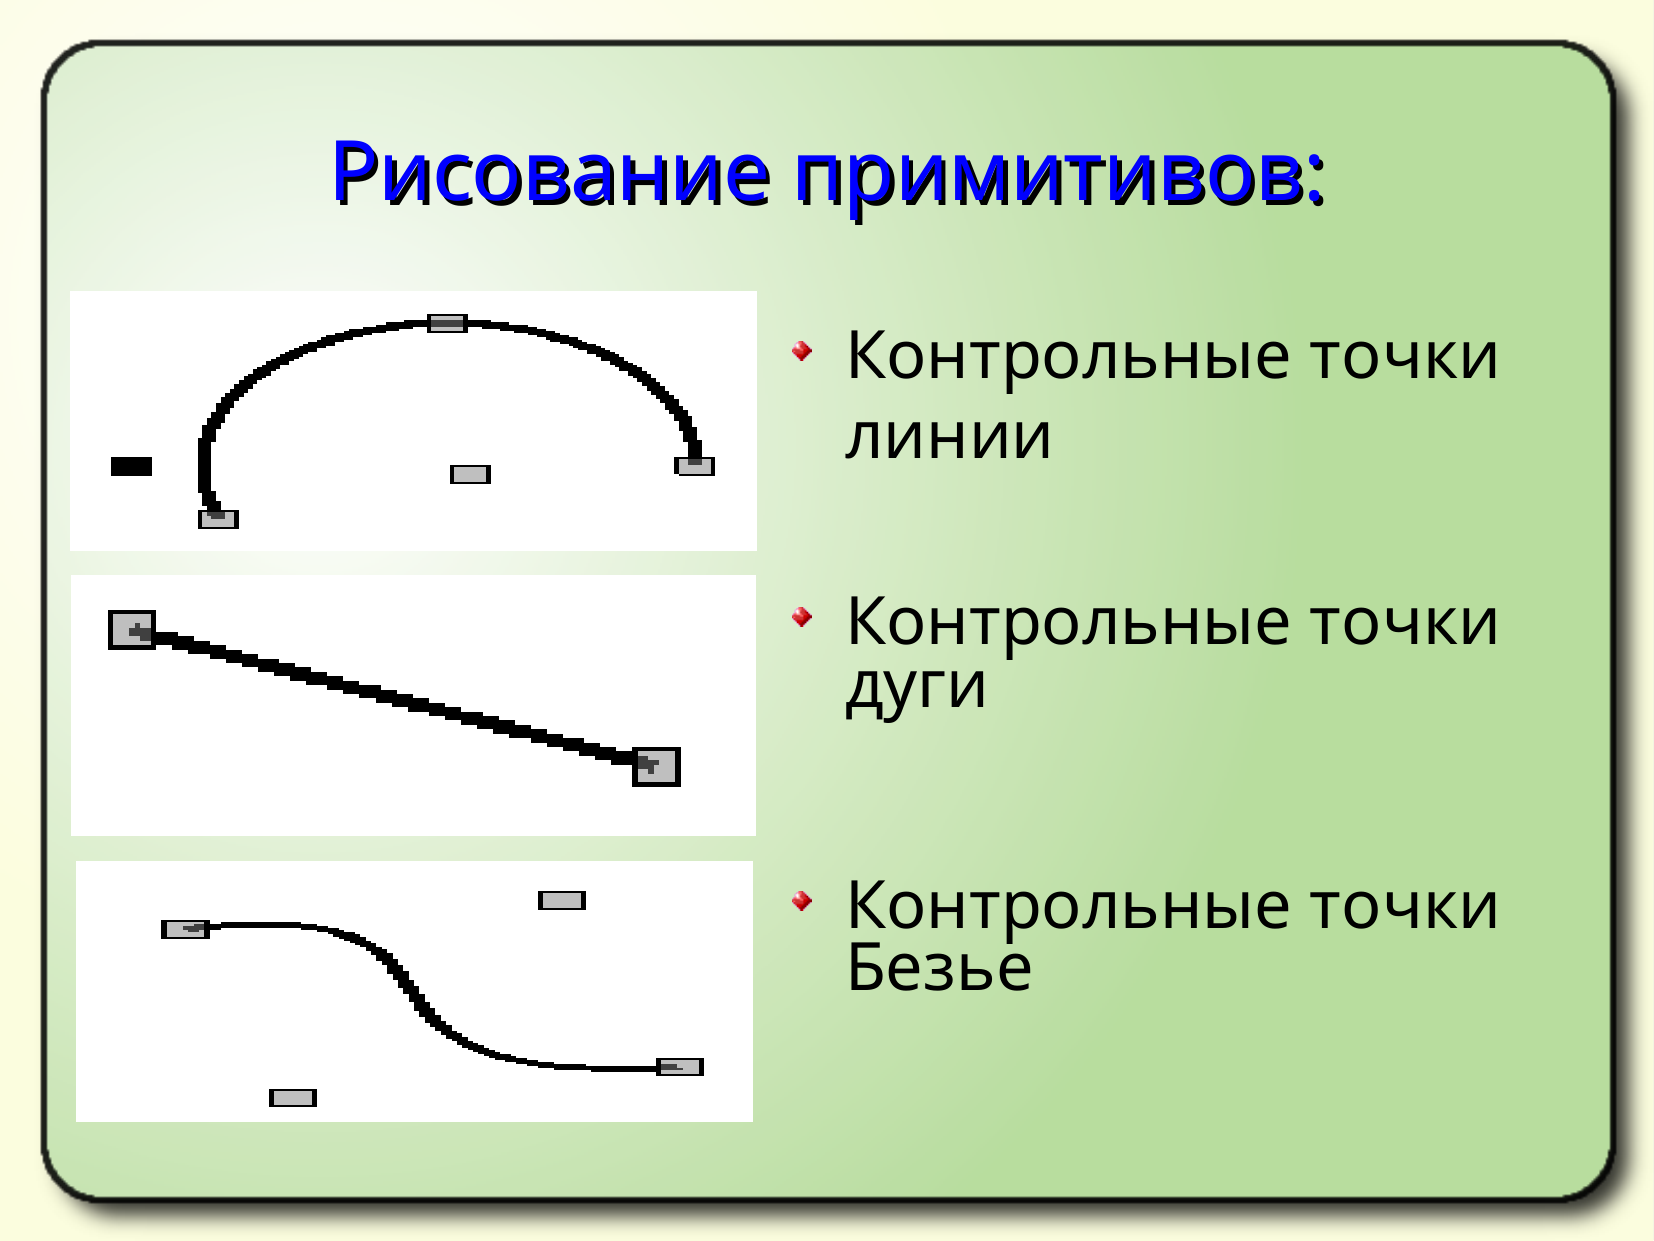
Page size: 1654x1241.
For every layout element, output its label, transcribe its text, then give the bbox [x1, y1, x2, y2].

picture [0, 0, 1654, 1241]
text_box Контрольные точки дуги [775, 580, 1591, 834]
text_box Рисование примитивов: [121, 87, 1534, 247]
list Контрольные точки линии [775, 296, 1591, 550]
text_box Контрольные точки Безье [775, 864, 1591, 1117]
